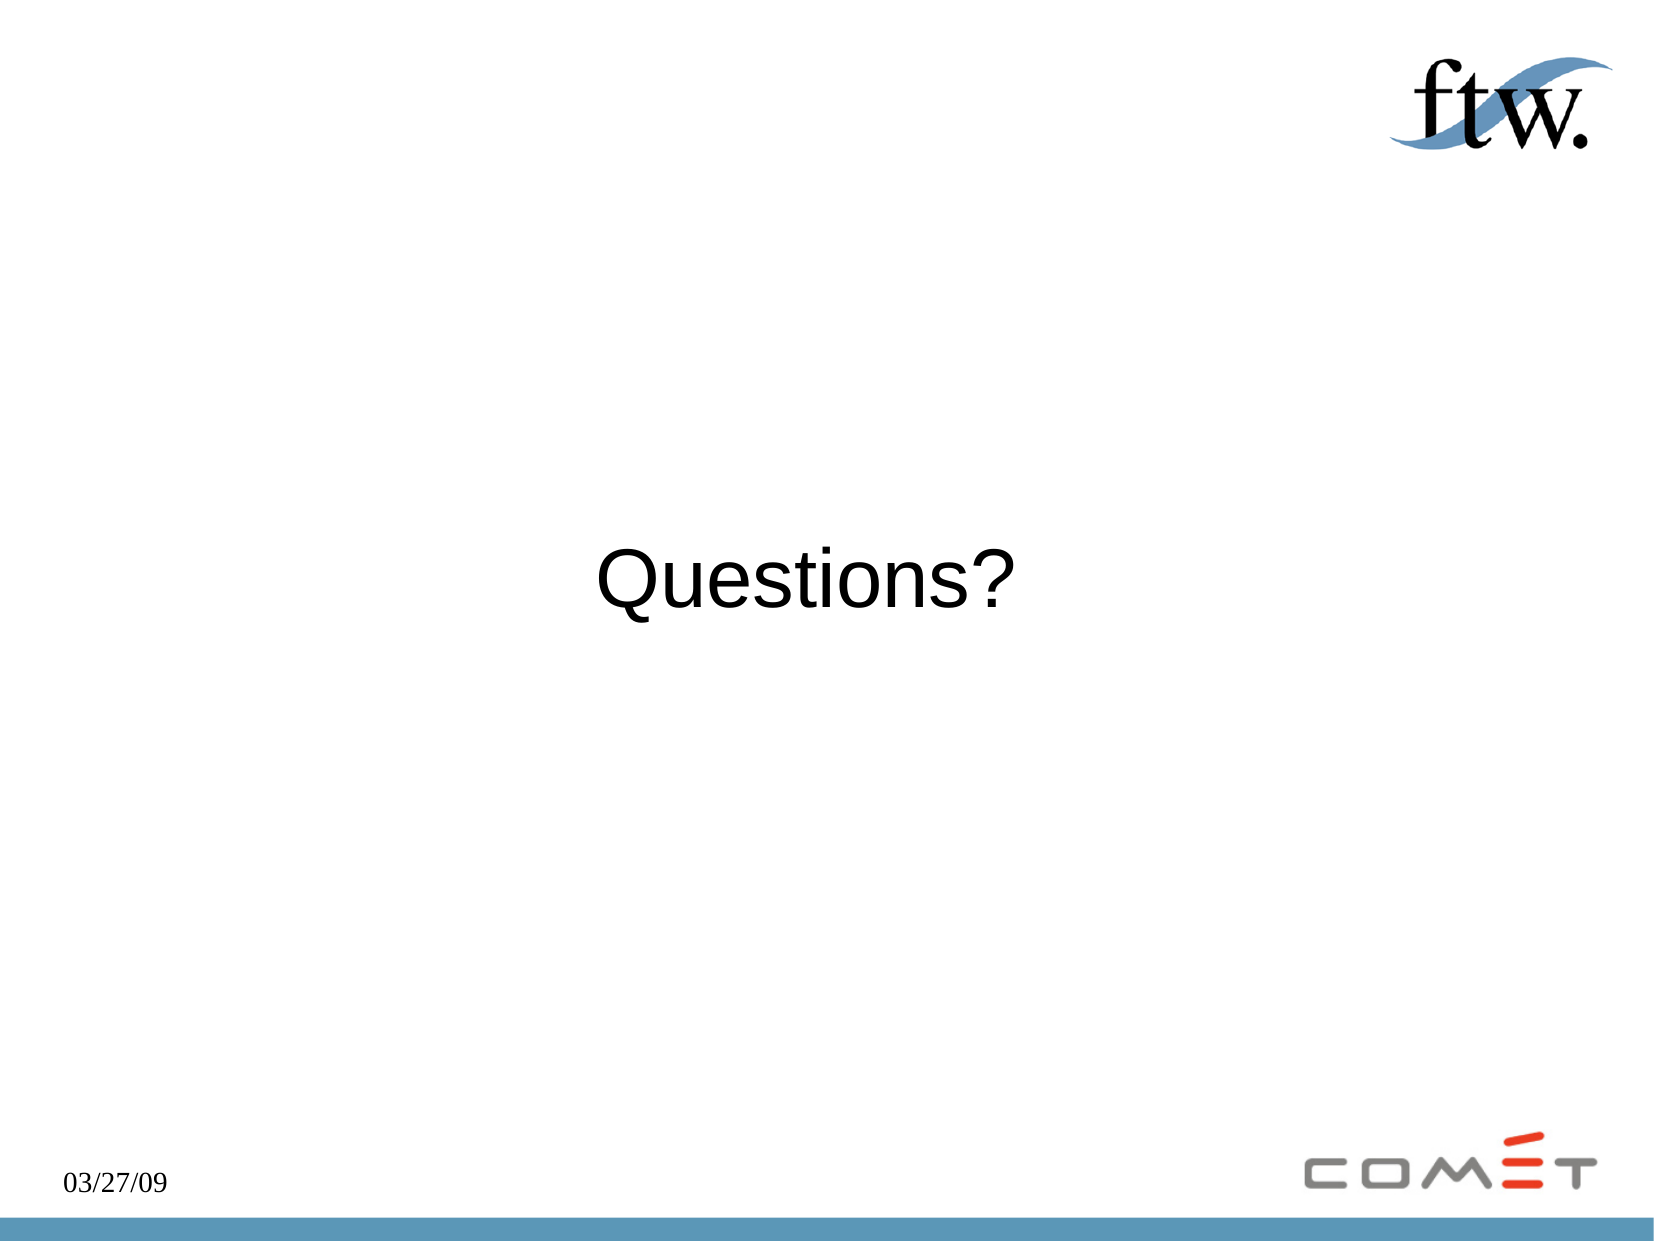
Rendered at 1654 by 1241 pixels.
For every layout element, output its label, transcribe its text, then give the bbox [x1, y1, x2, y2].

text_box Questions? [450, 525, 1163, 633]
picture [1387, 56, 1613, 150]
picture [1292, 1120, 1612, 1212]
